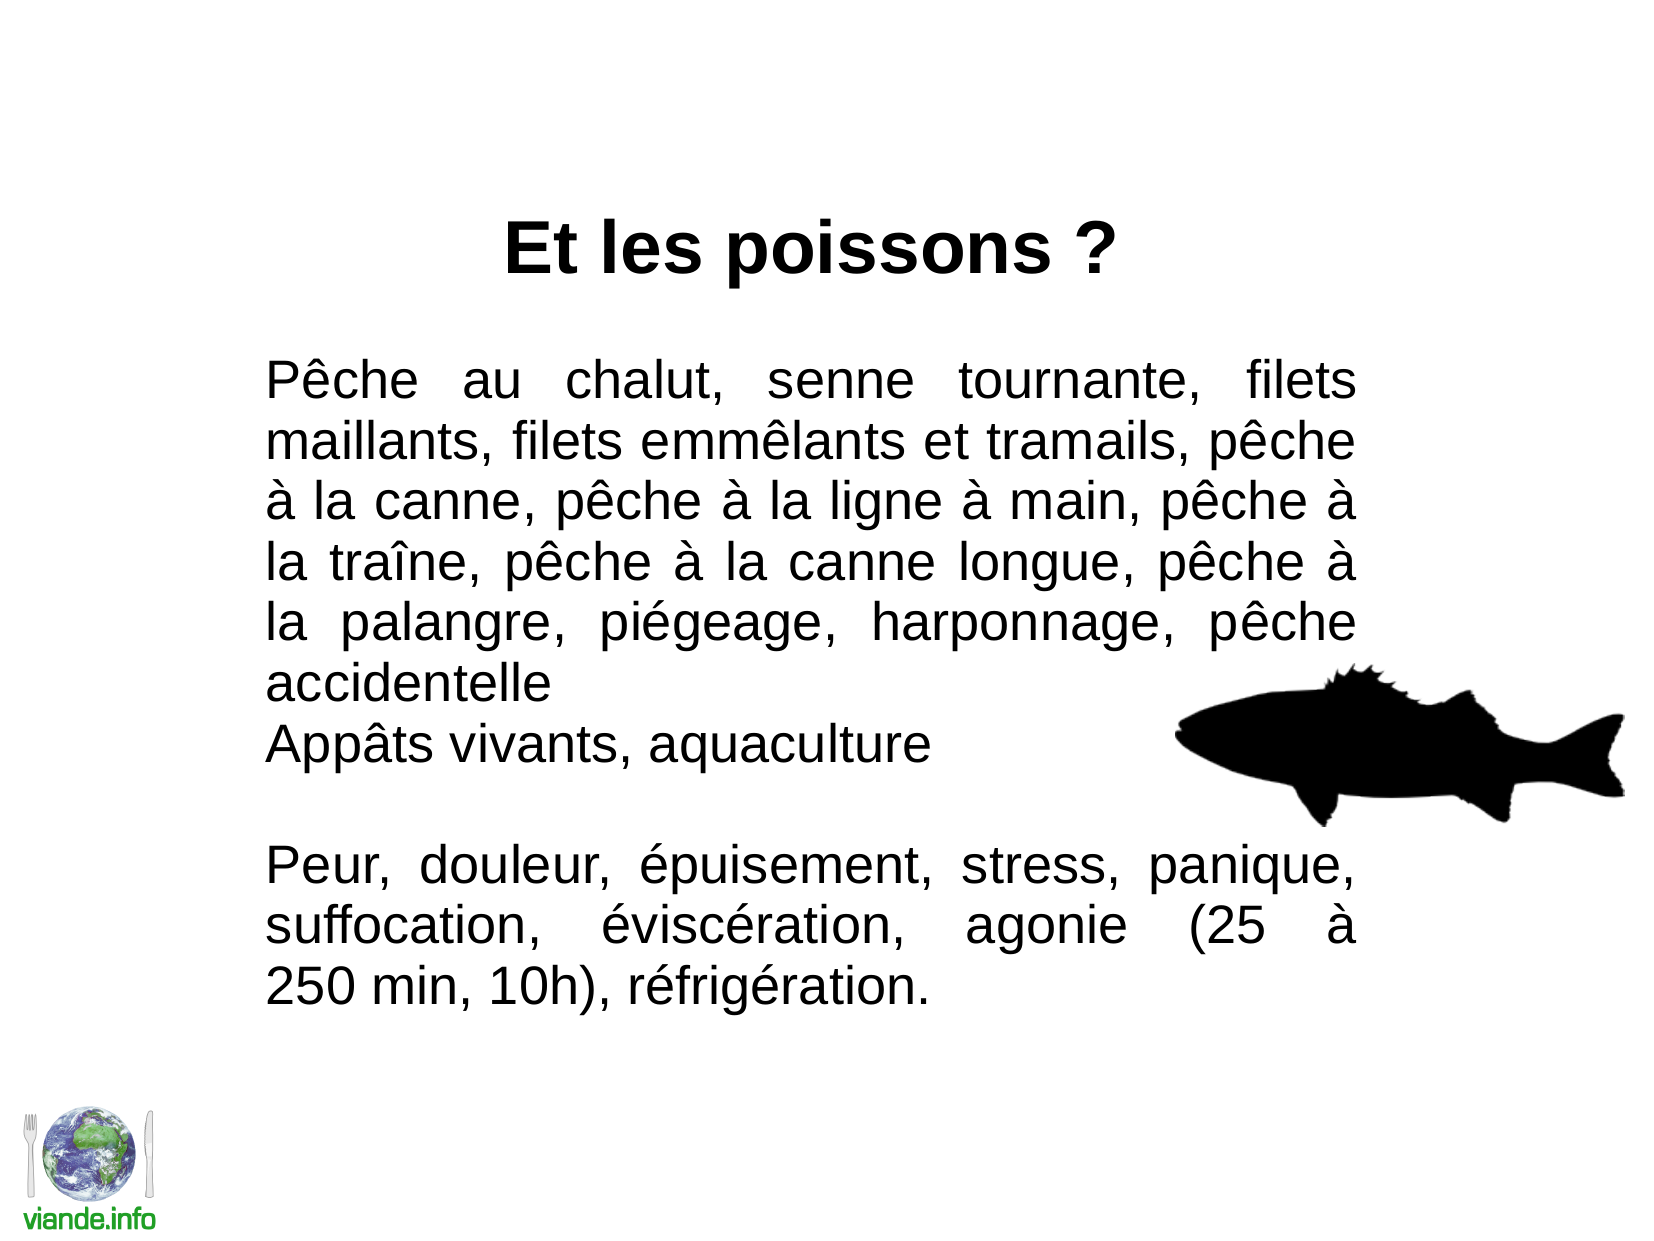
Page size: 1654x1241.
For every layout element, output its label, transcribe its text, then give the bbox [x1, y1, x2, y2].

text_box Et les poissons ? Pêche au chalut, senne tournante, filets maillants, filets emmêlants et tramails, pêche à la canne, pêche à la ligne à main, pêche à la traîne, pêche à la canne longue, pêche à la palangre, piégeage, harponnage, pêche accidentelle Appâts vivants, aquaculture Peur, douleur, épuisement, stress, panique, suffocation, éviscération, agonie (25 à 250 min, 10h), réfrigération. [265, 205, 1359, 1016]
picture [0, 1092, 178, 1241]
picture [1175, 663, 1625, 827]
